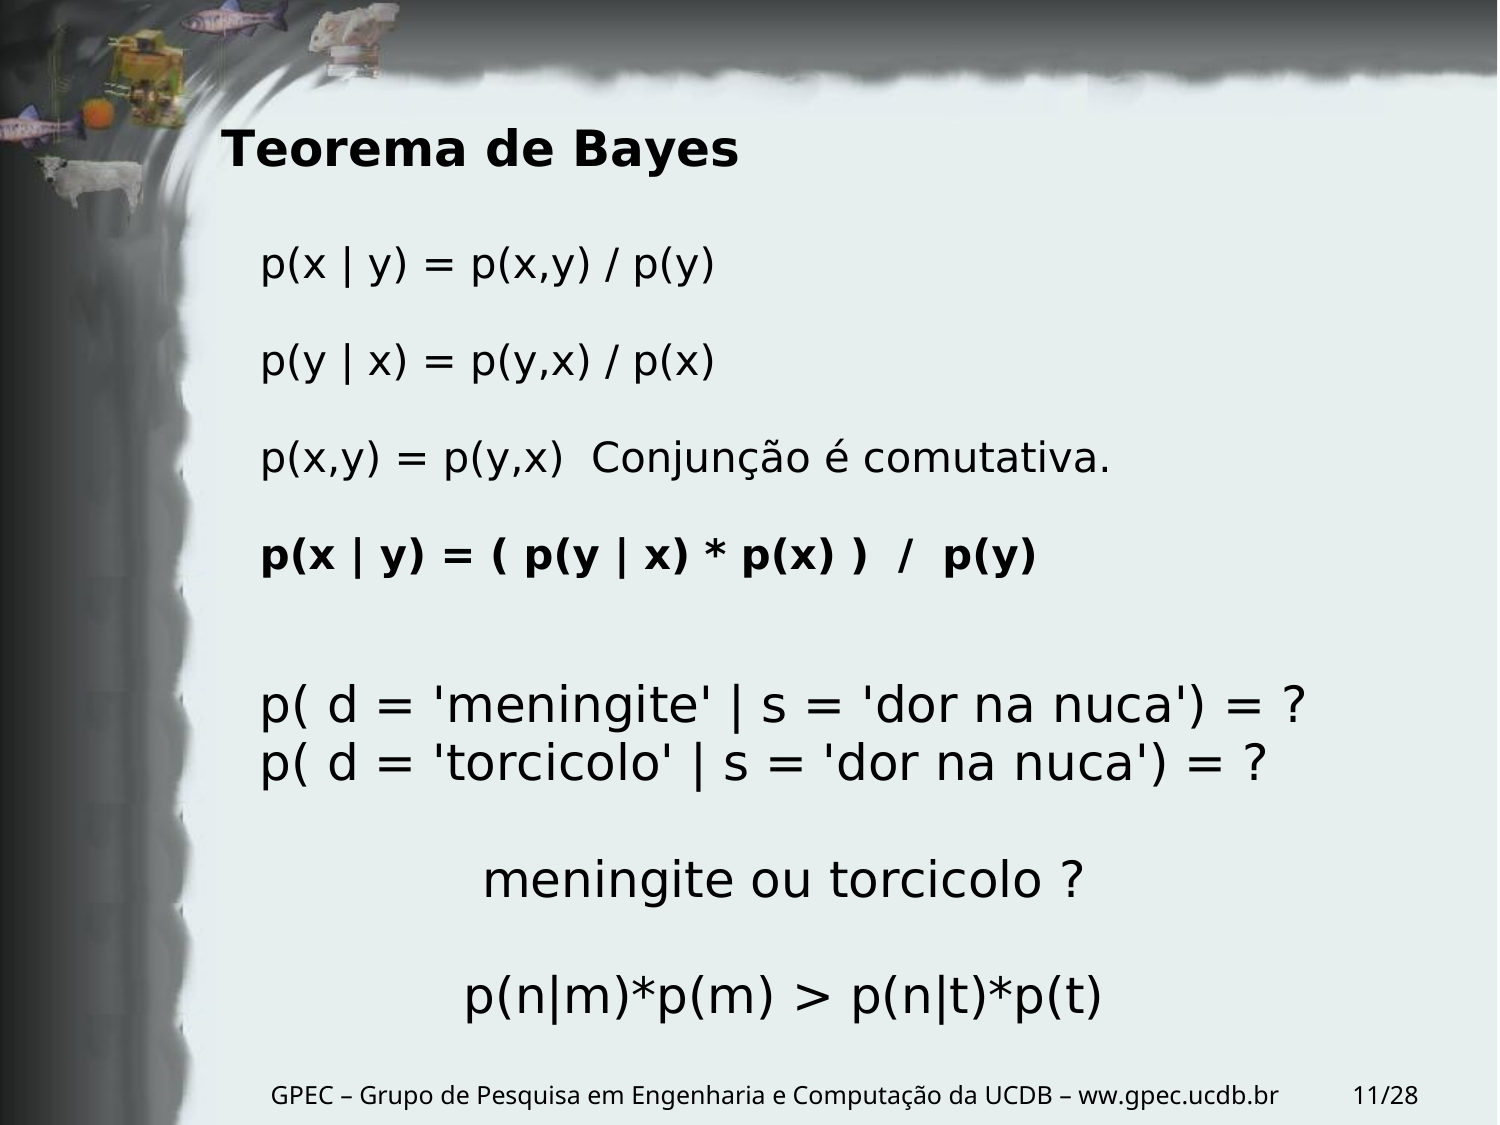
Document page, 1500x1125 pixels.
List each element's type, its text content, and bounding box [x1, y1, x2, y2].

title Teorema de Bayes [206, 84, 1477, 215]
picture [0, 0, 1498, 1125]
text_box p(x | y) = p(x,y) / p(y) p(y | x) = p(y,x) / p(x) p(x,y) = p(y,x) Conjunção é comutativa. p(x | y) = ( p(y | x) * p(x) ) / p(y) p( d = 'meningite' | s = 'dor na nuca') = ? p( d = 'torcicolo' | s = 'dor na nuca') = ? meningite ou torcicolo ? p(n|m)*p(m) > p(n|t)*p(t) [245, 232, 1300, 1033]
